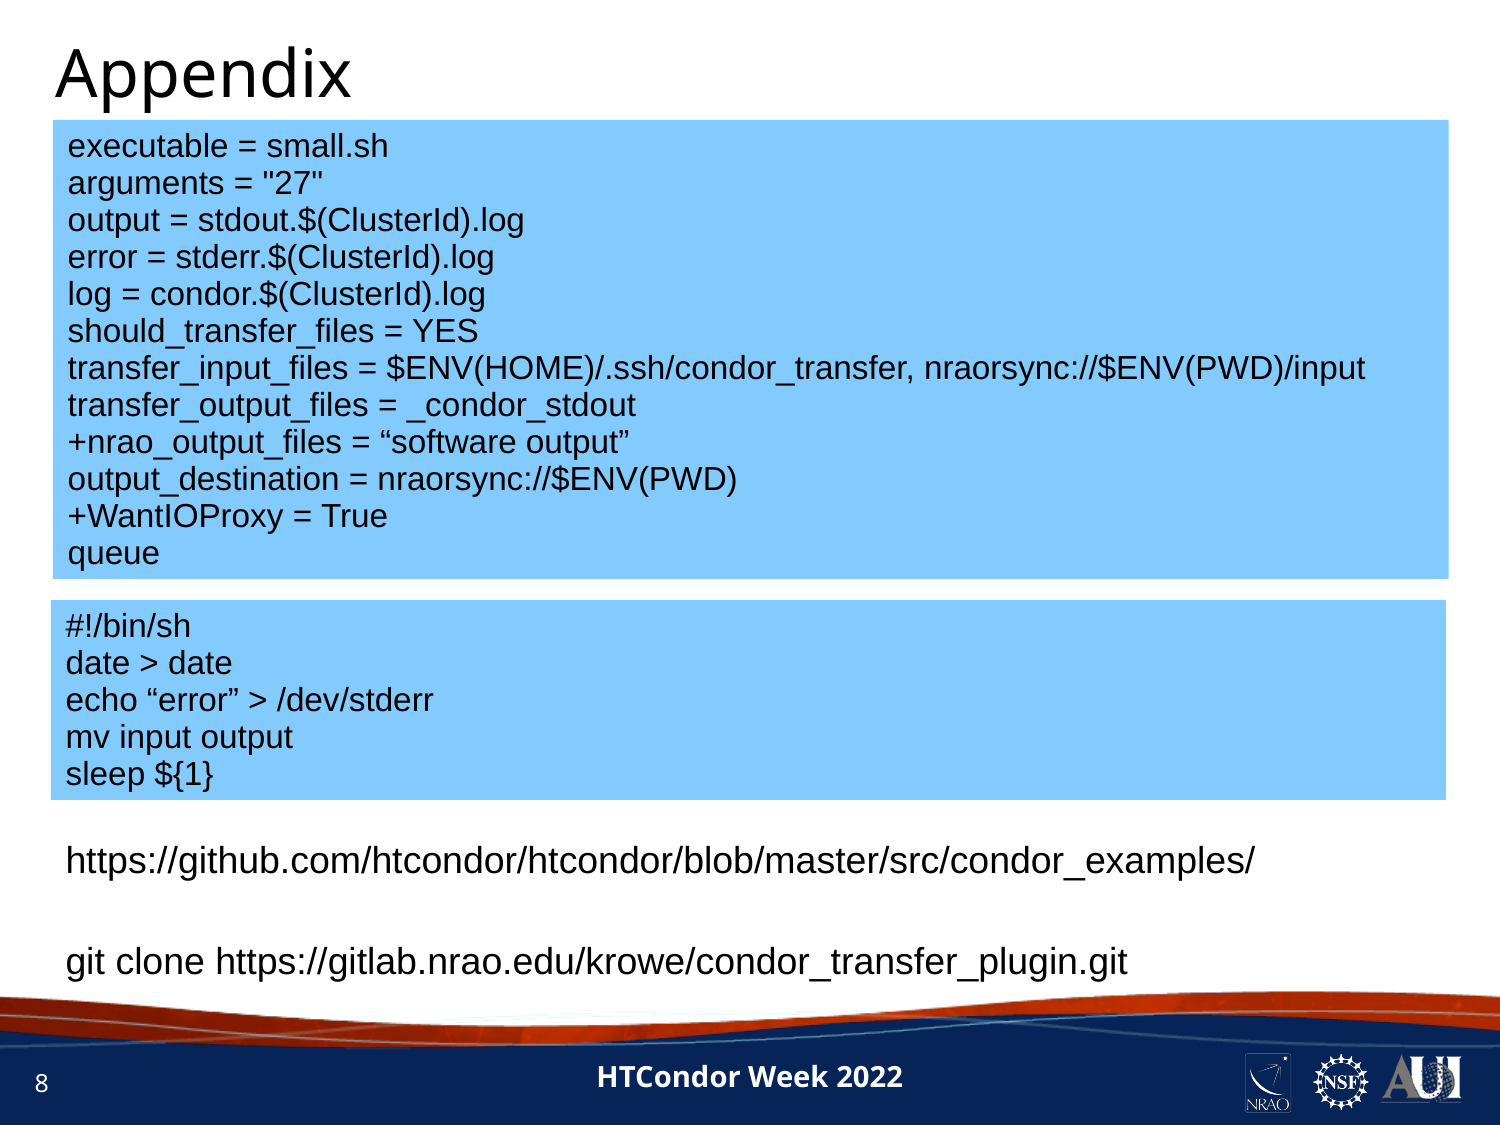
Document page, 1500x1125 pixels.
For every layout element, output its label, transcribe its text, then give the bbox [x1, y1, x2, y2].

text_box #!/bin/sh date > date echo “error” > /dev/stderr mv input output sleep ${1} [50, 600, 1446, 800]
list Appendix [41, 23, 1458, 103]
text_box git clone https://gitlab.nrao.edu/krowe/condor_transfer_plugin.git [50, 931, 1441, 990]
text_box executable = small.sh arguments = "27" output = stdout.$(ClusterId).log error = stderr.$(ClusterId).log log = condor.$(ClusterId).log should_transfer_files = YES transfer_input_files = $ENV(HOME)/.ssh/condor_transfer, nraorsync://$ENV(PWD)/input transfer_output_files = _condor_stdout +nrao_output_files = “software output” output_destination = nraorsync://$ENV(PWD) +WantIOProxy = True queue [52, 119, 1449, 579]
picture [0, 981, 1500, 1109]
text_box https://github.com/htcondor/htcondor/blob/master/src/condor_examples/ [50, 832, 1441, 931]
